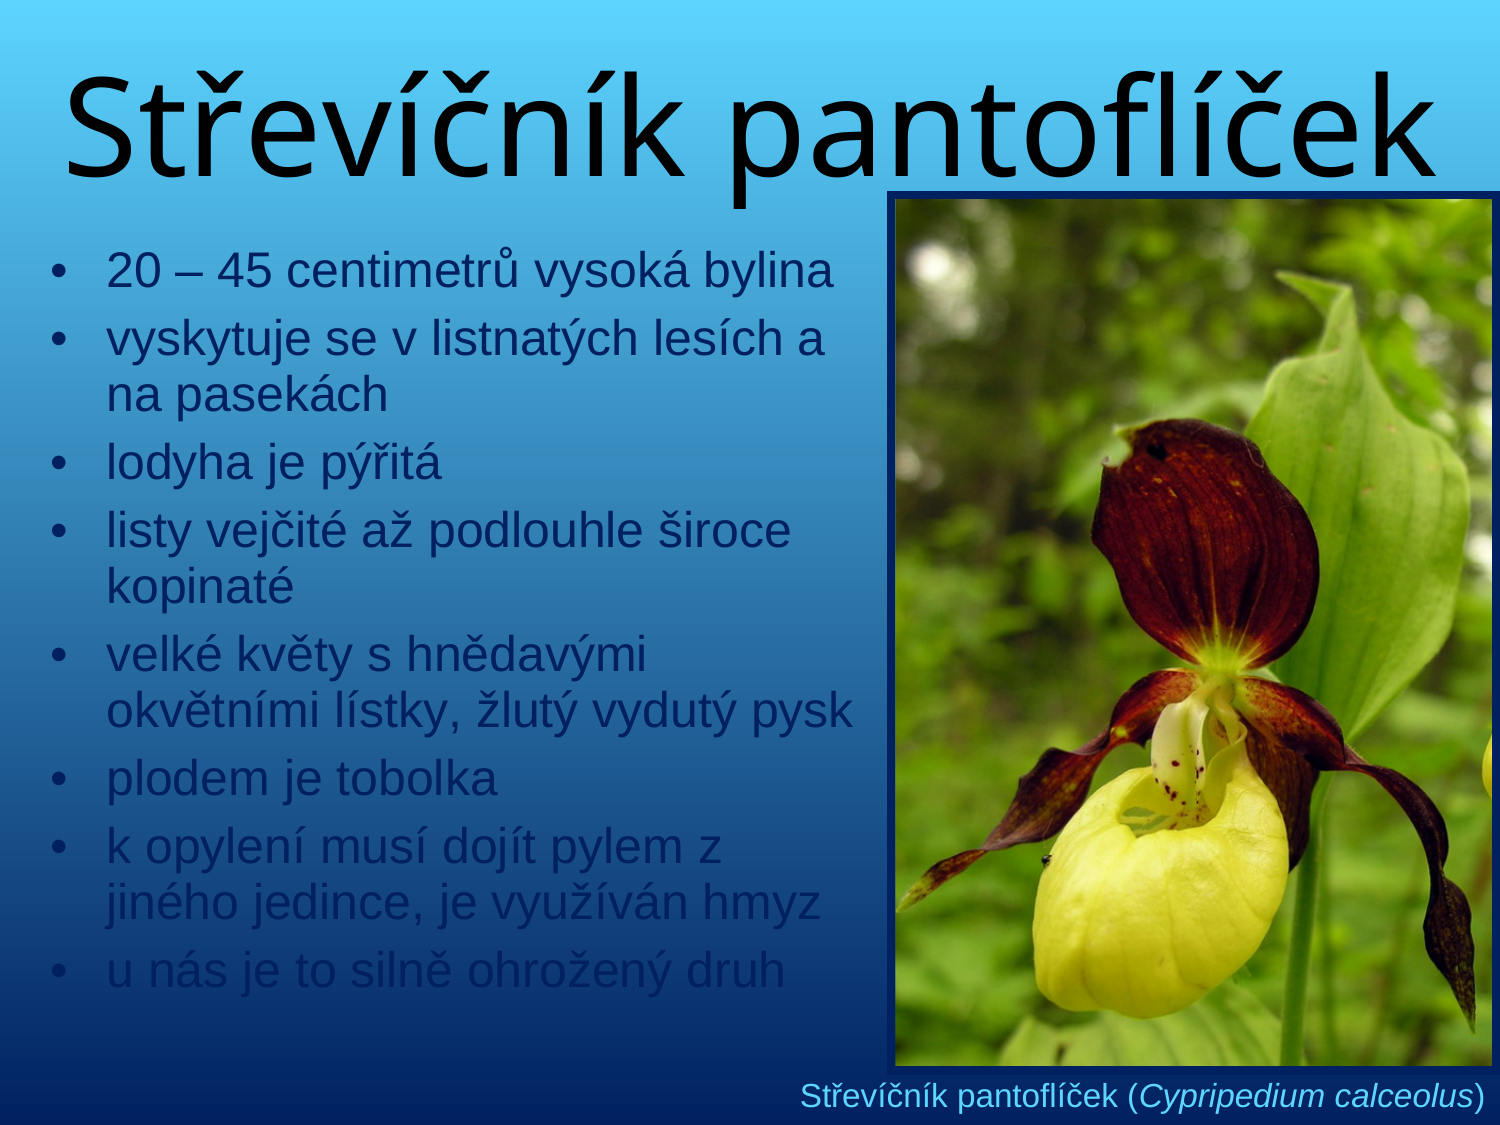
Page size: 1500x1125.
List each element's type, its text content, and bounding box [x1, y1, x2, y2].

text_box Střevíčník pantoflíček (Cypripedium calceolus) [785, 1066, 1500, 1122]
picture [895, 199, 1493, 1066]
text_box Střevíčník pantoflíček [12, 27, 1490, 215]
list 20 – 45 centimetrů vysoká bylina vyskytuje se v listnatých lesích a na pasekách lodyha je pýřitá listy vejčité až podlouhle široce kopinaté velké květy s hnědavými okvětními lístky, žlutý vydutý pysk plodem je tobolka k opylení musí dojít pylem z jiného jedince, je využíván hmyz u nás je to silně ohrožený druh [35, 234, 879, 1044]
